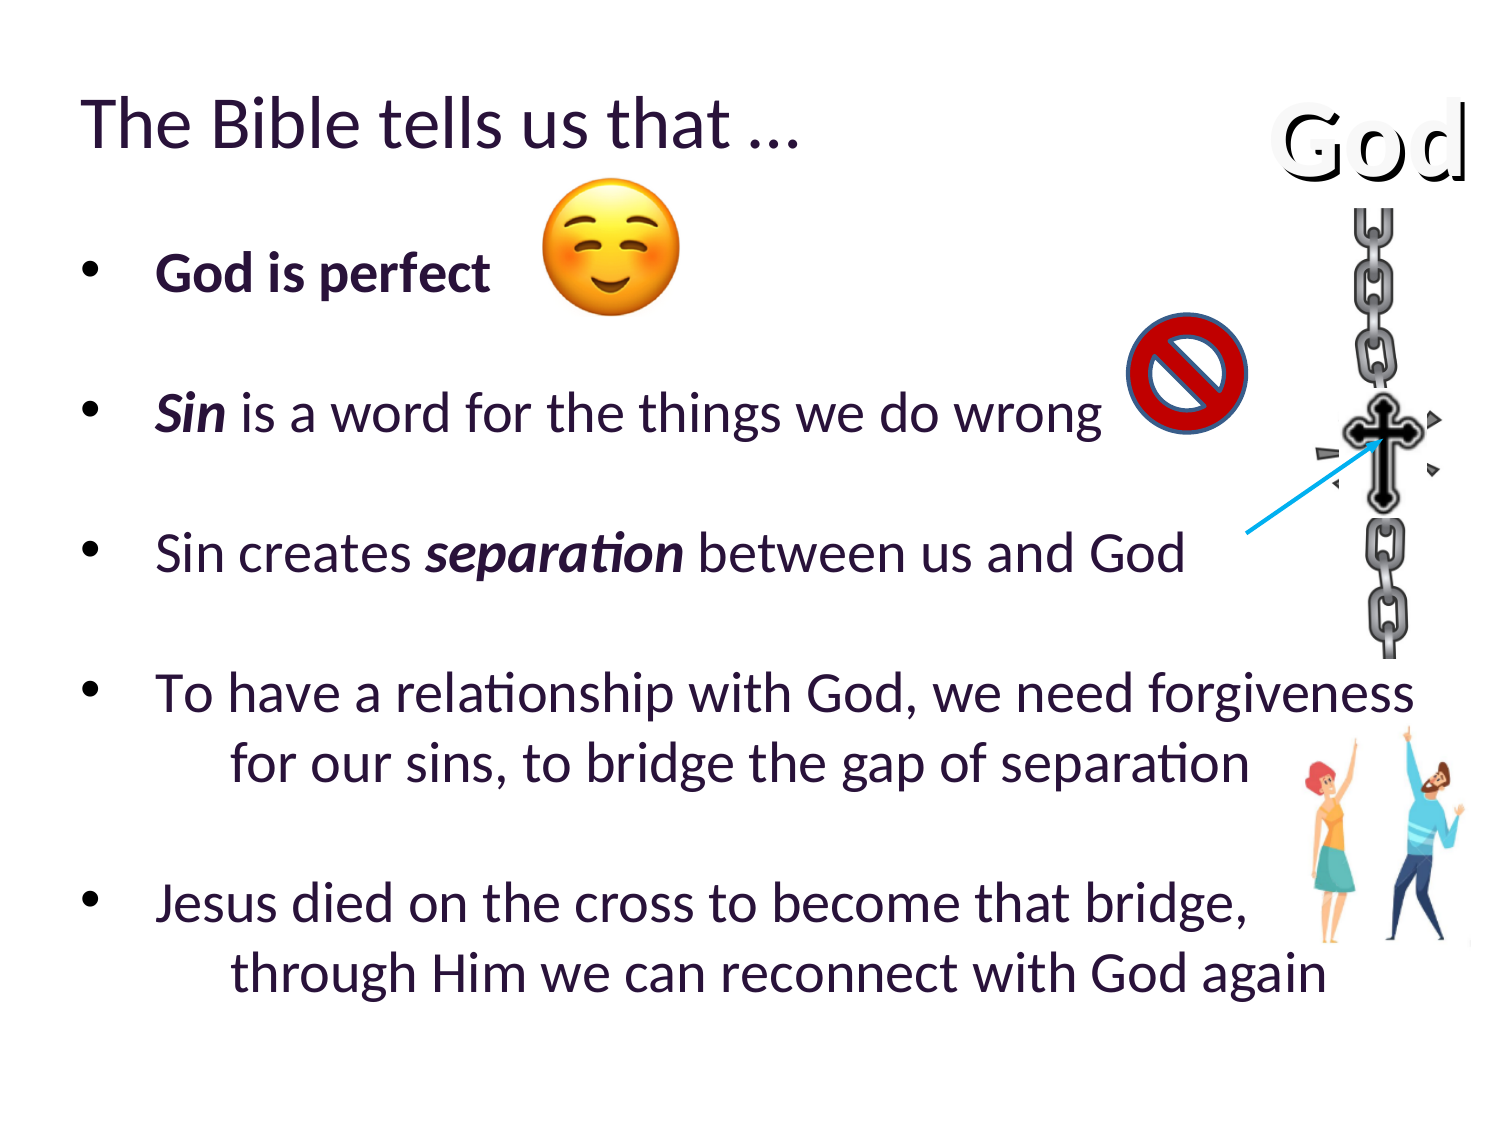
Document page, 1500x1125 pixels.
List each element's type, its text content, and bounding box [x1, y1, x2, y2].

picture [541, 175, 681, 317]
picture [1277, 208, 1472, 659]
picture [1297, 733, 1369, 950]
text_box [1128, 314, 1247, 433]
picture [1384, 716, 1472, 952]
text_box The Bible tells us that … God is perfect Sin is a word for the things we do wrong Sin creates separation between us and God To have a relationship with God, we need forgiveness for our sins, to bridge the gap of separation Jesus died on the cross to become that bridge, through Him we can reconnect with God again [64, 66, 1447, 1125]
text_box God [1254, 57, 1483, 207]
